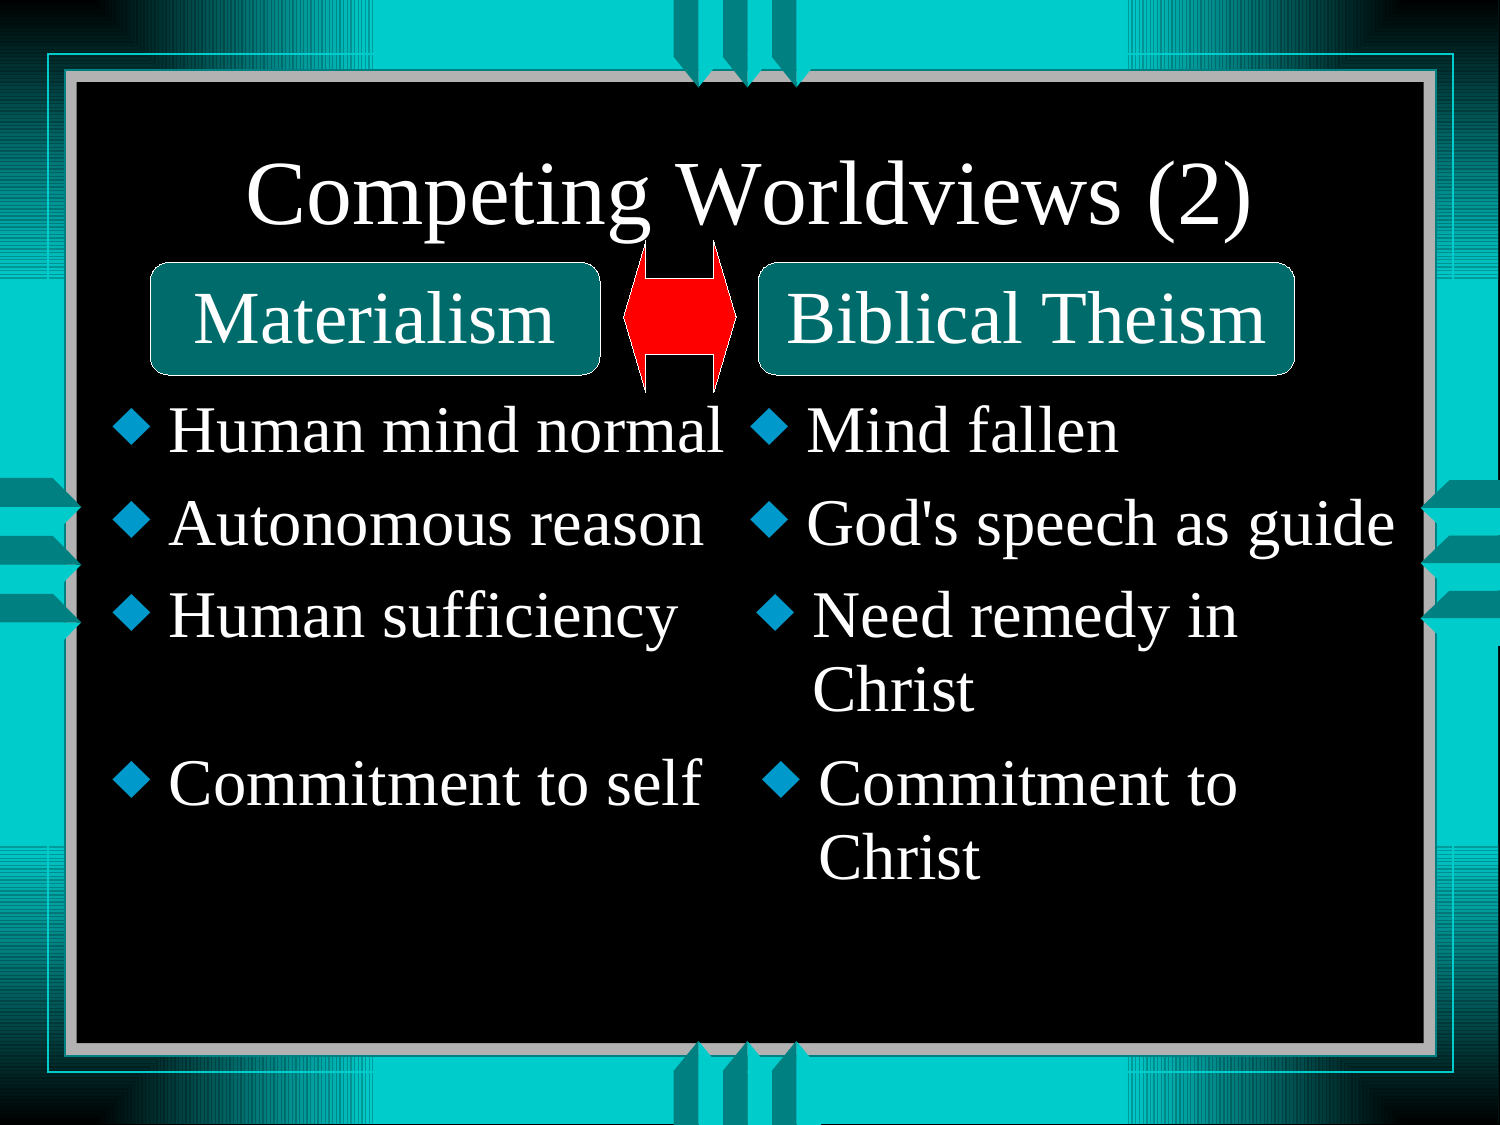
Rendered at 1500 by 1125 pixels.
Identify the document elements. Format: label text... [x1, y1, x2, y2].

list Commitment to self [112, 745, 751, 820]
title Competing Worldviews (2) [112, 99, 1388, 288]
list Human mind normal [112, 392, 750, 467]
text_box [623, 240, 737, 393]
list God's speech as guide [750, 485, 1463, 560]
text_box Materialism [150, 262, 601, 376]
list Commitment to Christ [762, 745, 1325, 895]
text_box Biblical Theism [758, 262, 1295, 376]
list Mind fallen [750, 392, 1313, 467]
list Human sufficiency [112, 578, 751, 653]
list Autonomous reason [112, 485, 750, 560]
list Need remedy in Christ [756, 578, 1319, 727]
